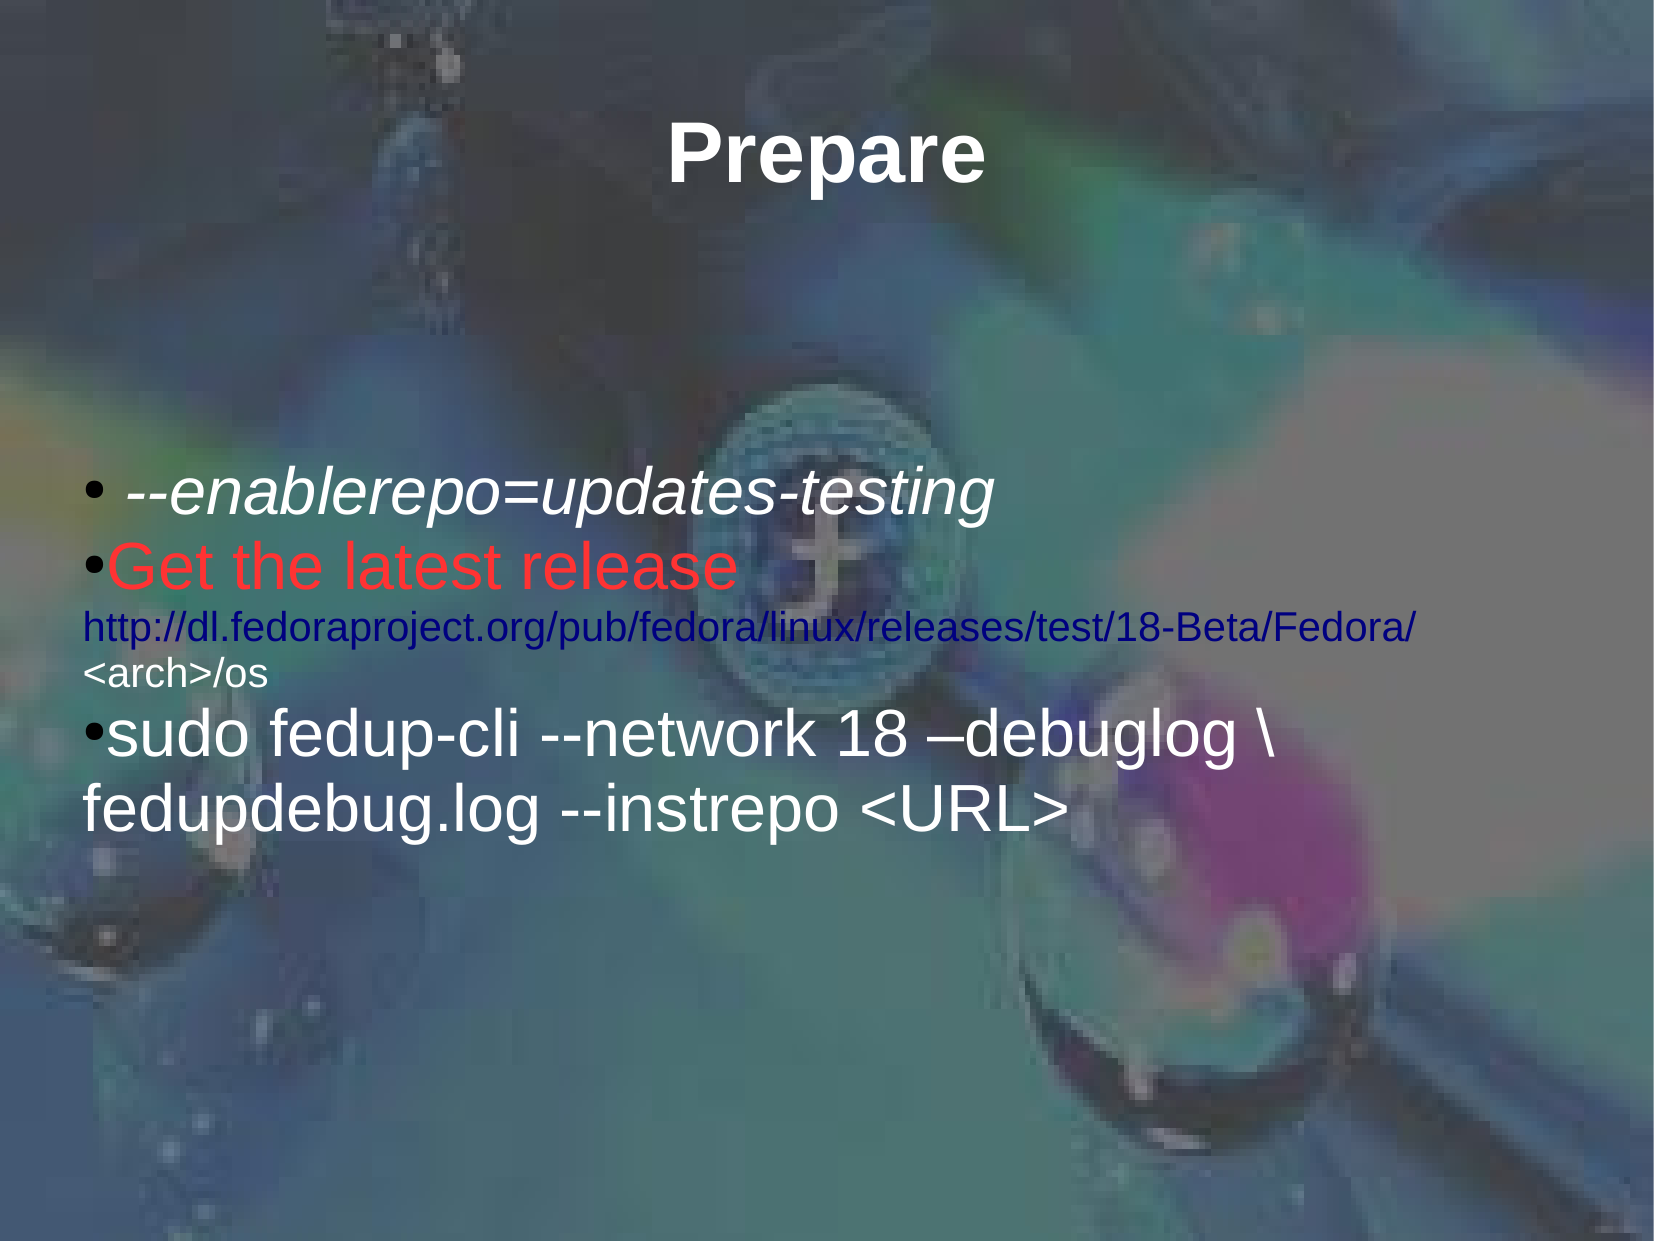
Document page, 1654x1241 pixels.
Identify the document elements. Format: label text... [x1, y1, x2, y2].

subtitle --enablerepo=updates-testing Get the latest release http://dl.fedoraproject.org/pub/fedora/linux/releases/test/18-Beta/Fedora/<arch>/os sudo fedup-cli --network 18 –debuglog \ fedupdebug.log --instrepo <URL> [82, 290, 1538, 1010]
picture [0, 0, 1654, 1241]
title Prepare [82, 49, 1571, 257]
